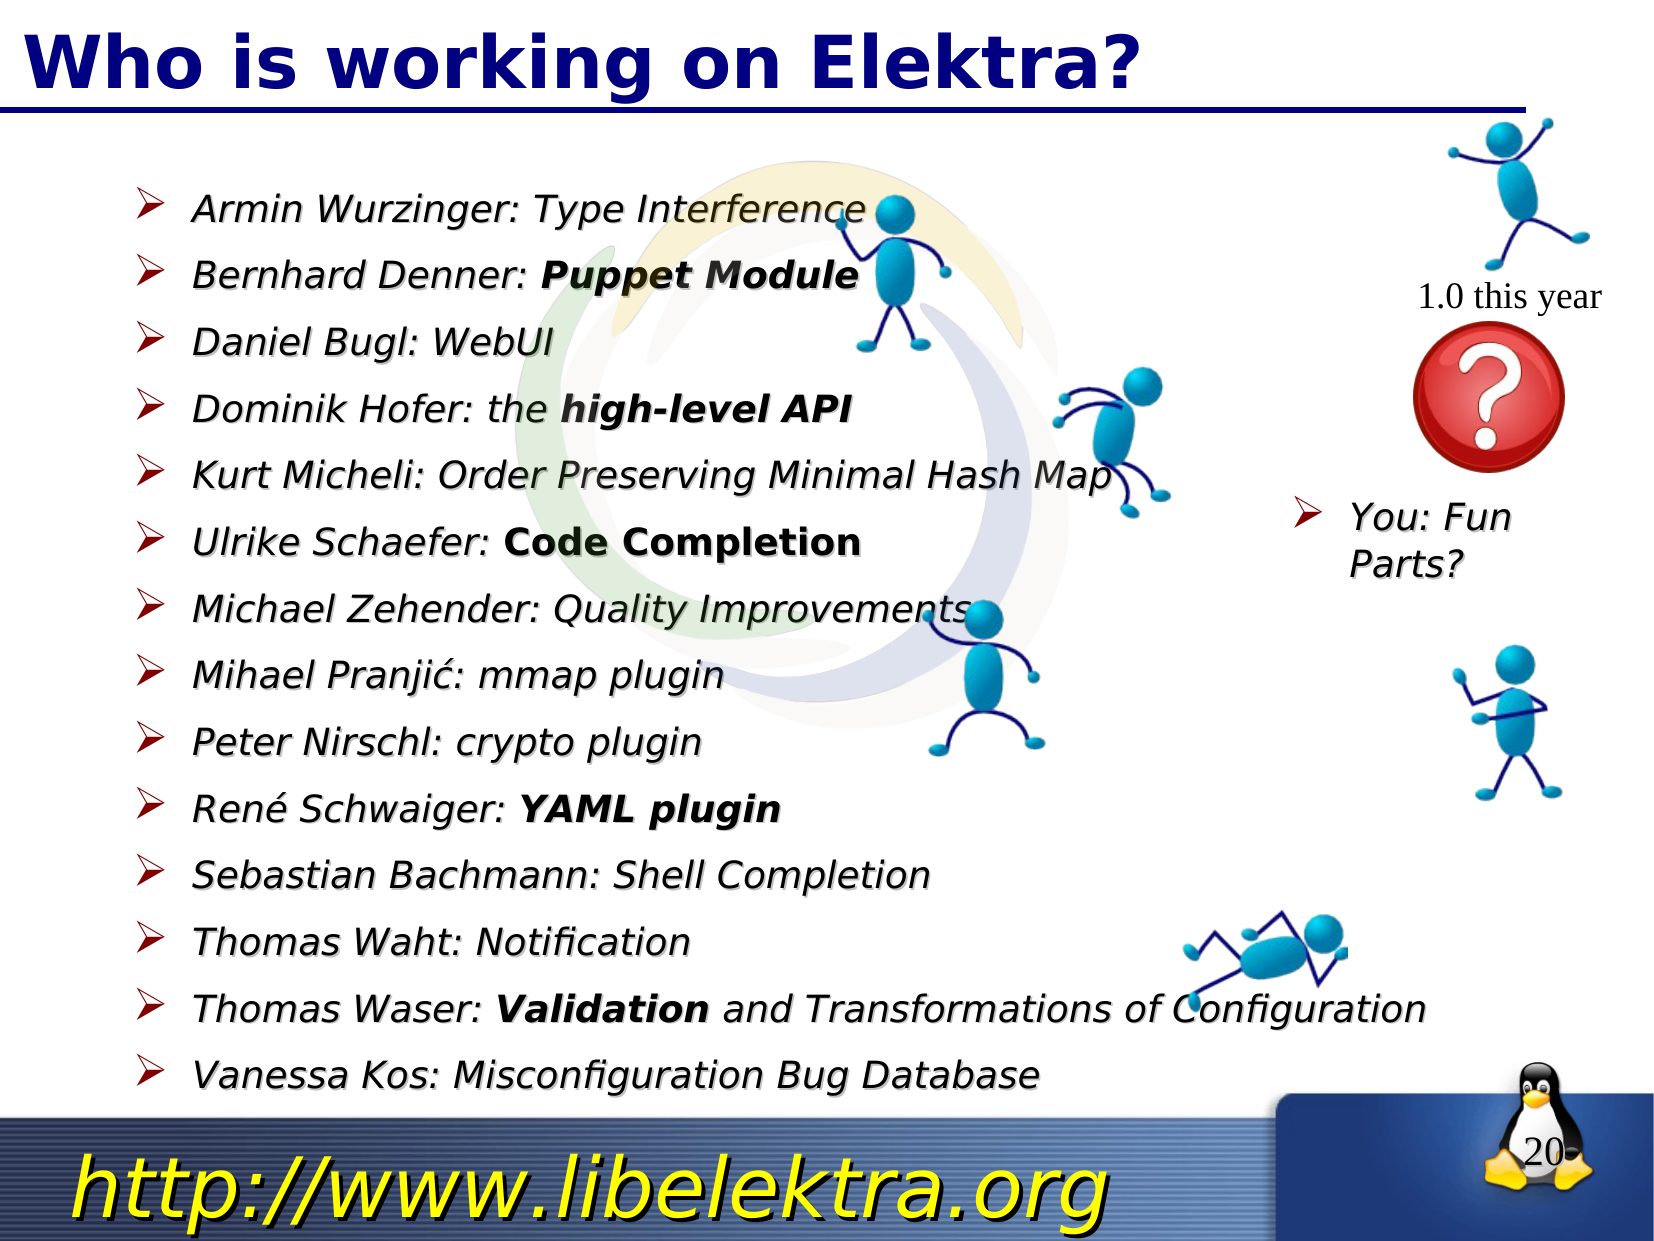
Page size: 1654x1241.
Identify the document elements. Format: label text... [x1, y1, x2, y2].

text_box You: Fun Parts? [1275, 485, 1654, 658]
picture [0, 1061, 1654, 1241]
picture [1413, 321, 1565, 473]
text_box 1.0 this year [1417, 271, 1603, 314]
picture [1427, 658, 1595, 805]
list Armin Wurzinger: Type Interference Bernhard Denner: Puppet Module Daniel Bugl: WebUI Dominik Hofer: the high-level API Kurt Micheli: Order Preserving Minimal Hash Map Ulrike Schaefer: Code Completion Michael Zehender: Quality Improvements Mihael Pranjić: mmap plugin Peter Nirschl: crypto plugin René Schwaiger: YAML plugin Sebastian Bachmann: Shell Completion Thomas Waht: Notification Thomas Waser: Validation and Transformations of Configuration Vanessa Kos: Misconfiguration Bug Database [118, 177, 1611, 1103]
picture [1432, 109, 1599, 271]
text_box Who is working on Elektra? [22, 14, 1611, 111]
text_box <Foliennummer> [1272, 1122, 1566, 1178]
picture [481, 138, 1211, 760]
picture [1181, 856, 1348, 1023]
